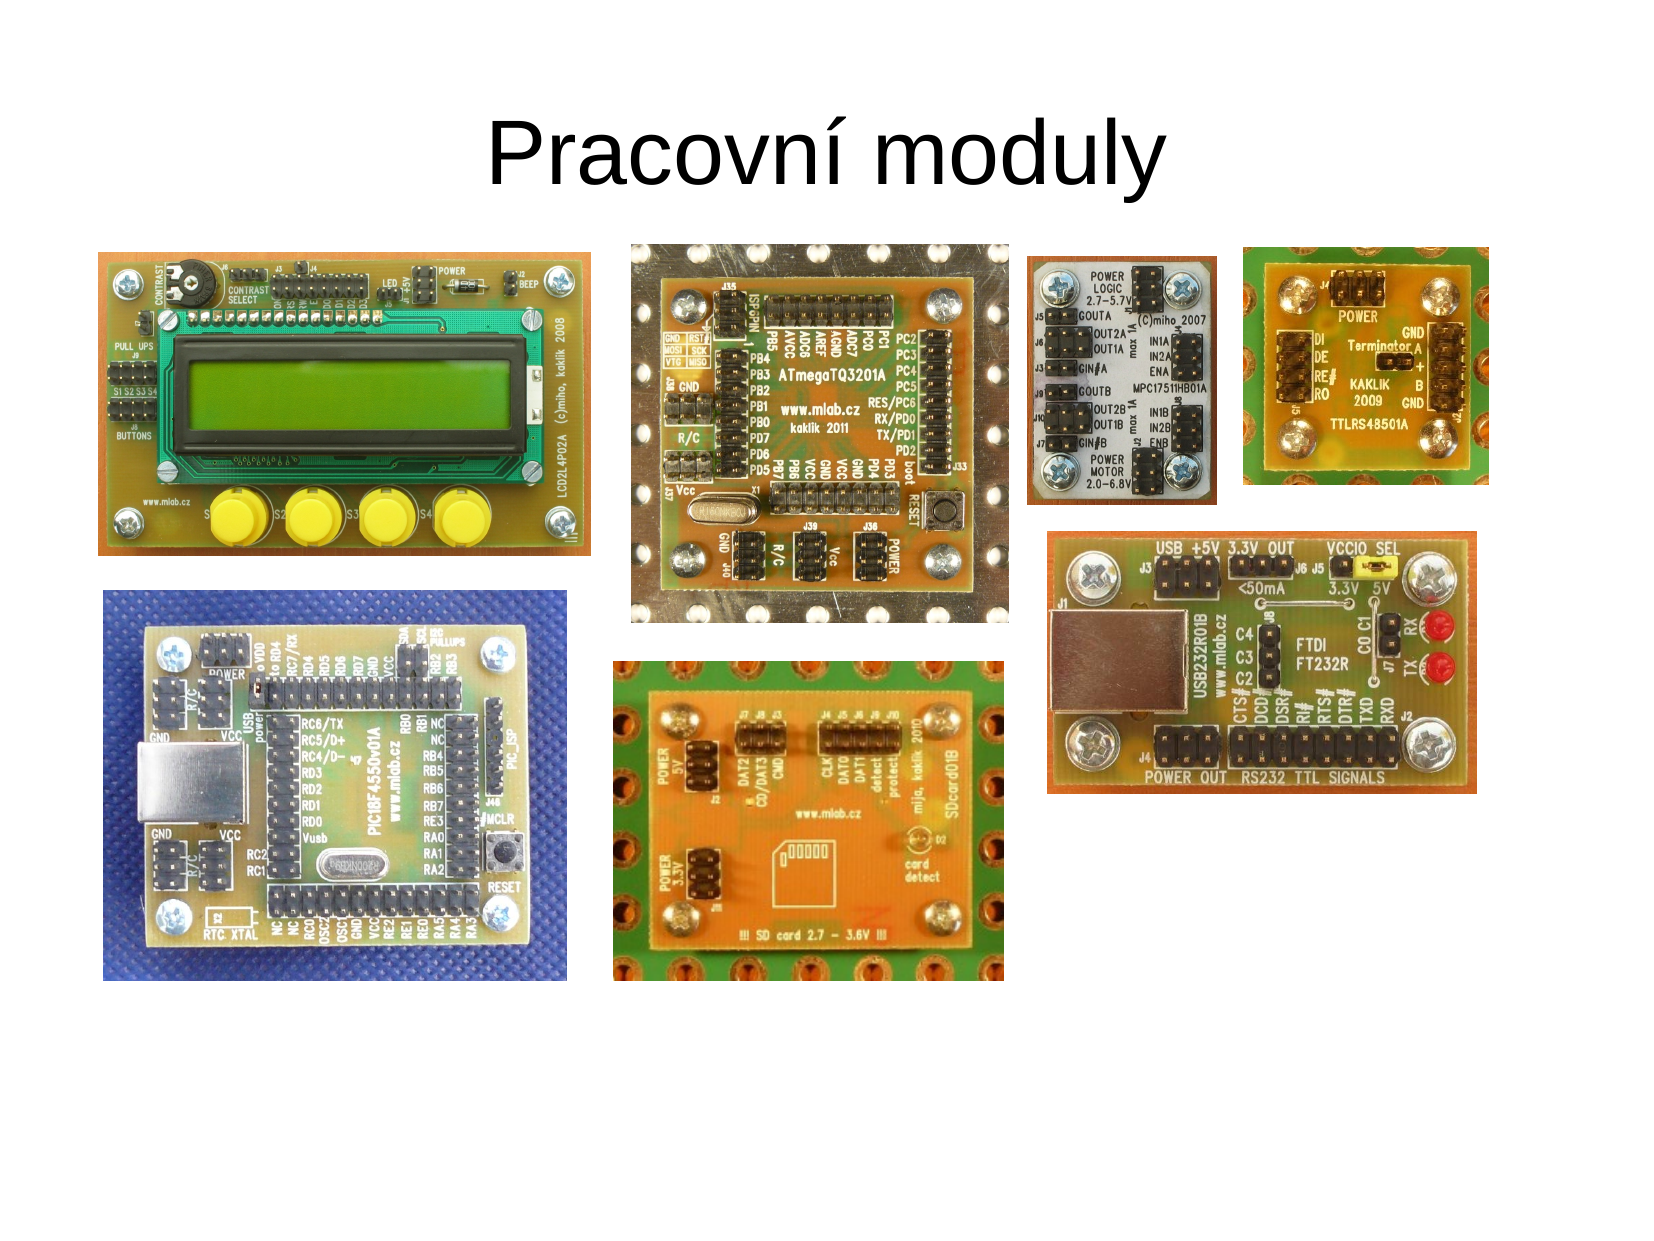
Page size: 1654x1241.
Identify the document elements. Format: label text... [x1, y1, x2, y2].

picture [1047, 531, 1477, 794]
picture [613, 661, 1004, 981]
picture [631, 244, 1009, 623]
picture [103, 590, 567, 981]
title Pracovní moduly [82, 49, 1571, 257]
picture [1027, 256, 1217, 505]
picture [1243, 247, 1489, 485]
picture [98, 252, 591, 556]
